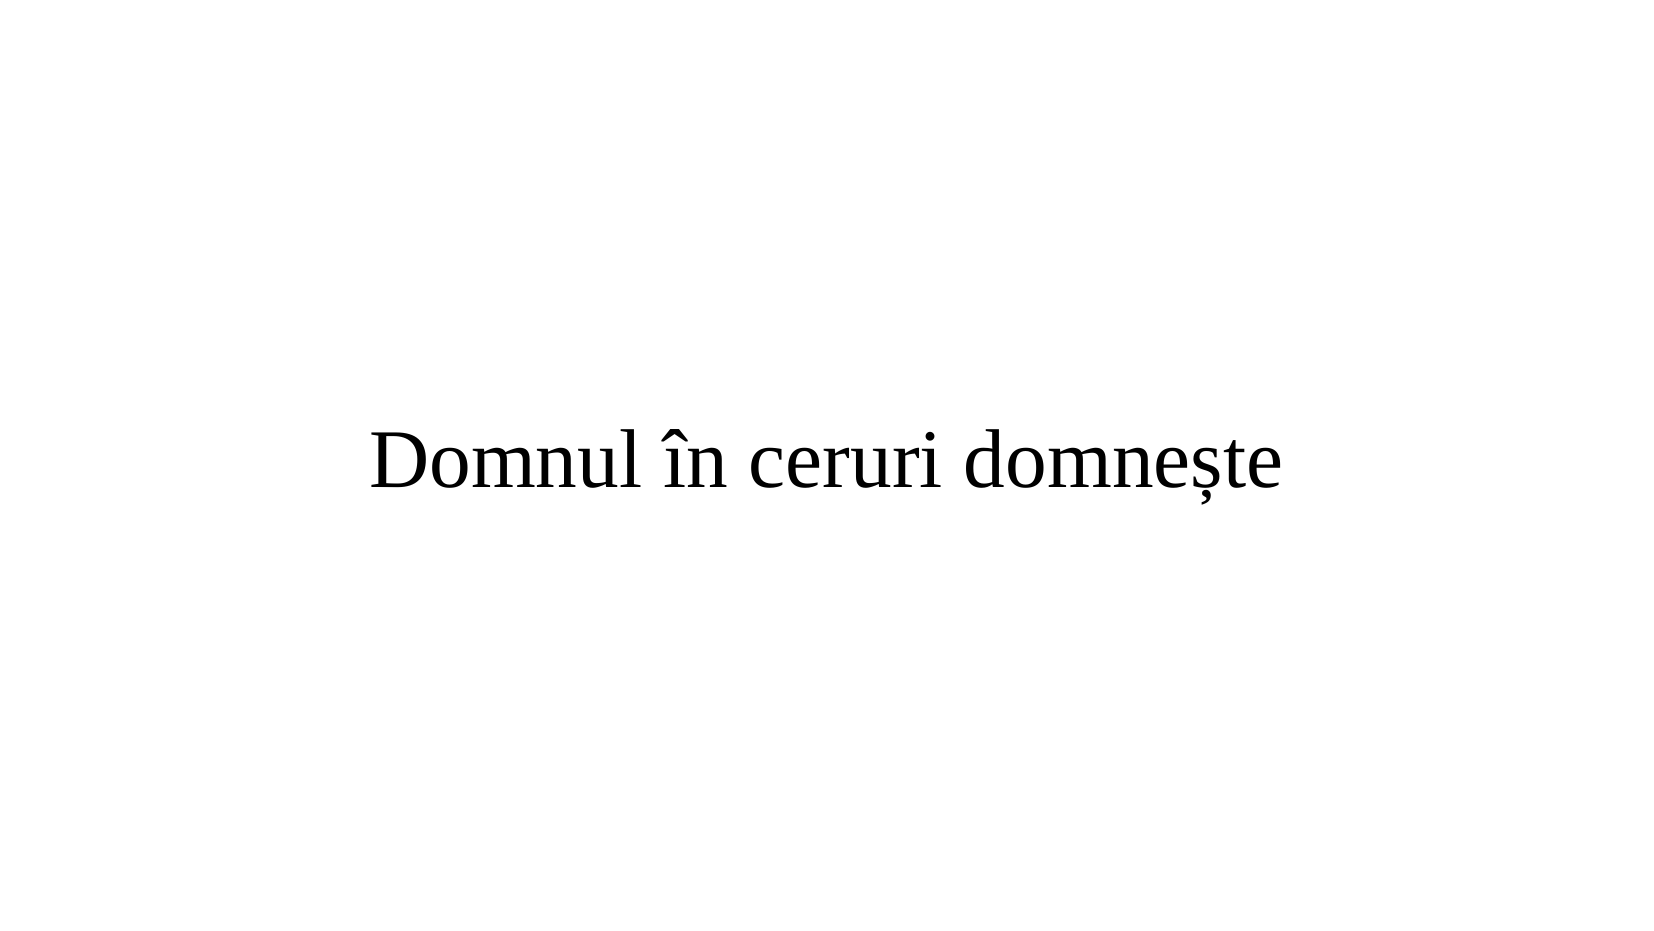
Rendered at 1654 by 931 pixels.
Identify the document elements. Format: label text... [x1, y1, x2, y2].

subtitle Domnul în ceruri domnește [0, 396, 1654, 505]
